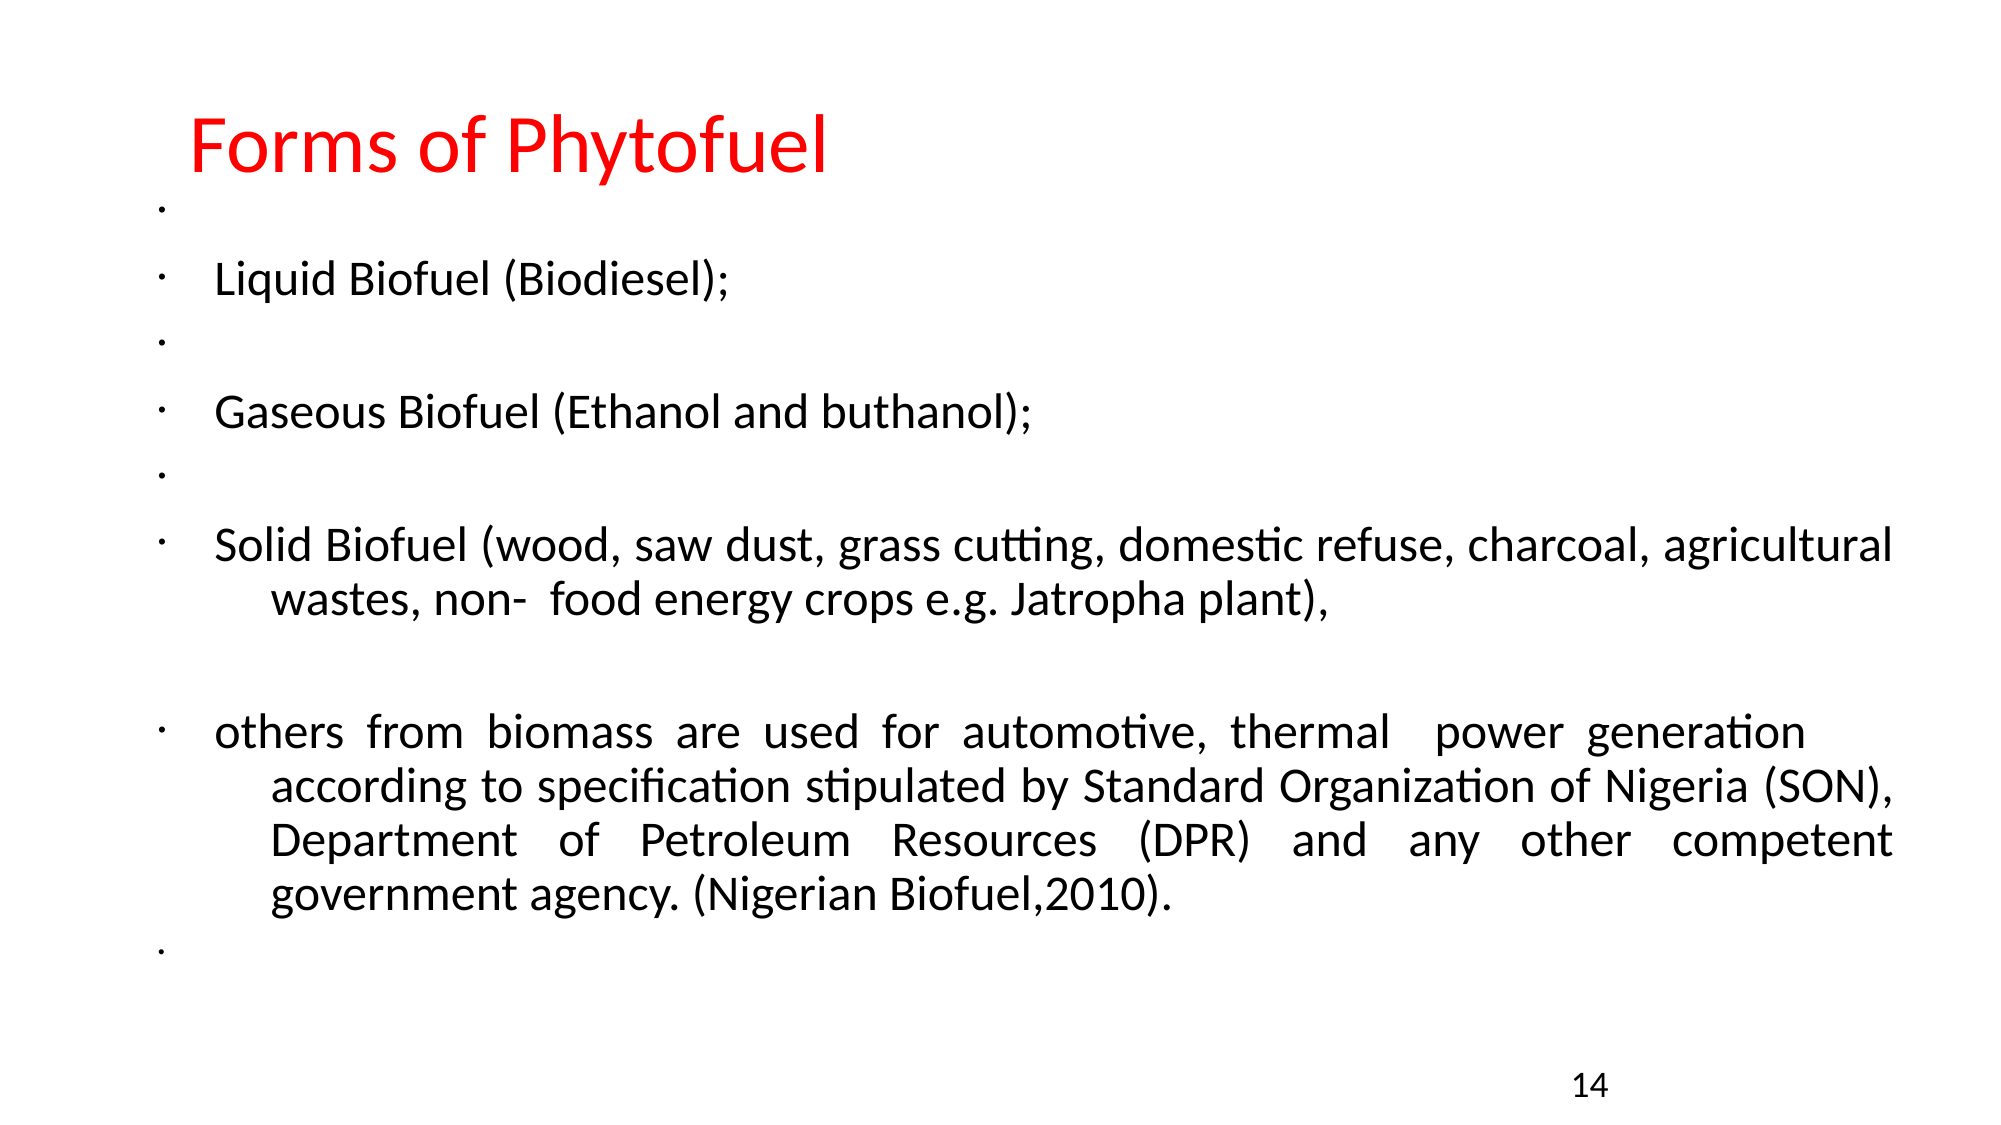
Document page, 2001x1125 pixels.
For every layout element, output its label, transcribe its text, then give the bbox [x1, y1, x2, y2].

list Liquid Biofuel (Biodiesel); Gaseous Biofuel (Ethanol and buthanol); Solid Biofuel (wood, saw dust, grass cutting, domestic refuse, charcoal, agricultural wastes, non- food energy crops e.g. Jatropha plant), others from biomass are used for automotive, thermal power generation according to specification stipulated by Standard Organization of Nigeria (SON), Department of Petroleum Resources (DPR) and any other competent government agency. (Nigerian Biofuel,2010). [143, 115, 1910, 1053]
text_box [1555, 1052, 1973, 1125]
title Forms of Phytofuel [99, 45, 1900, 233]
